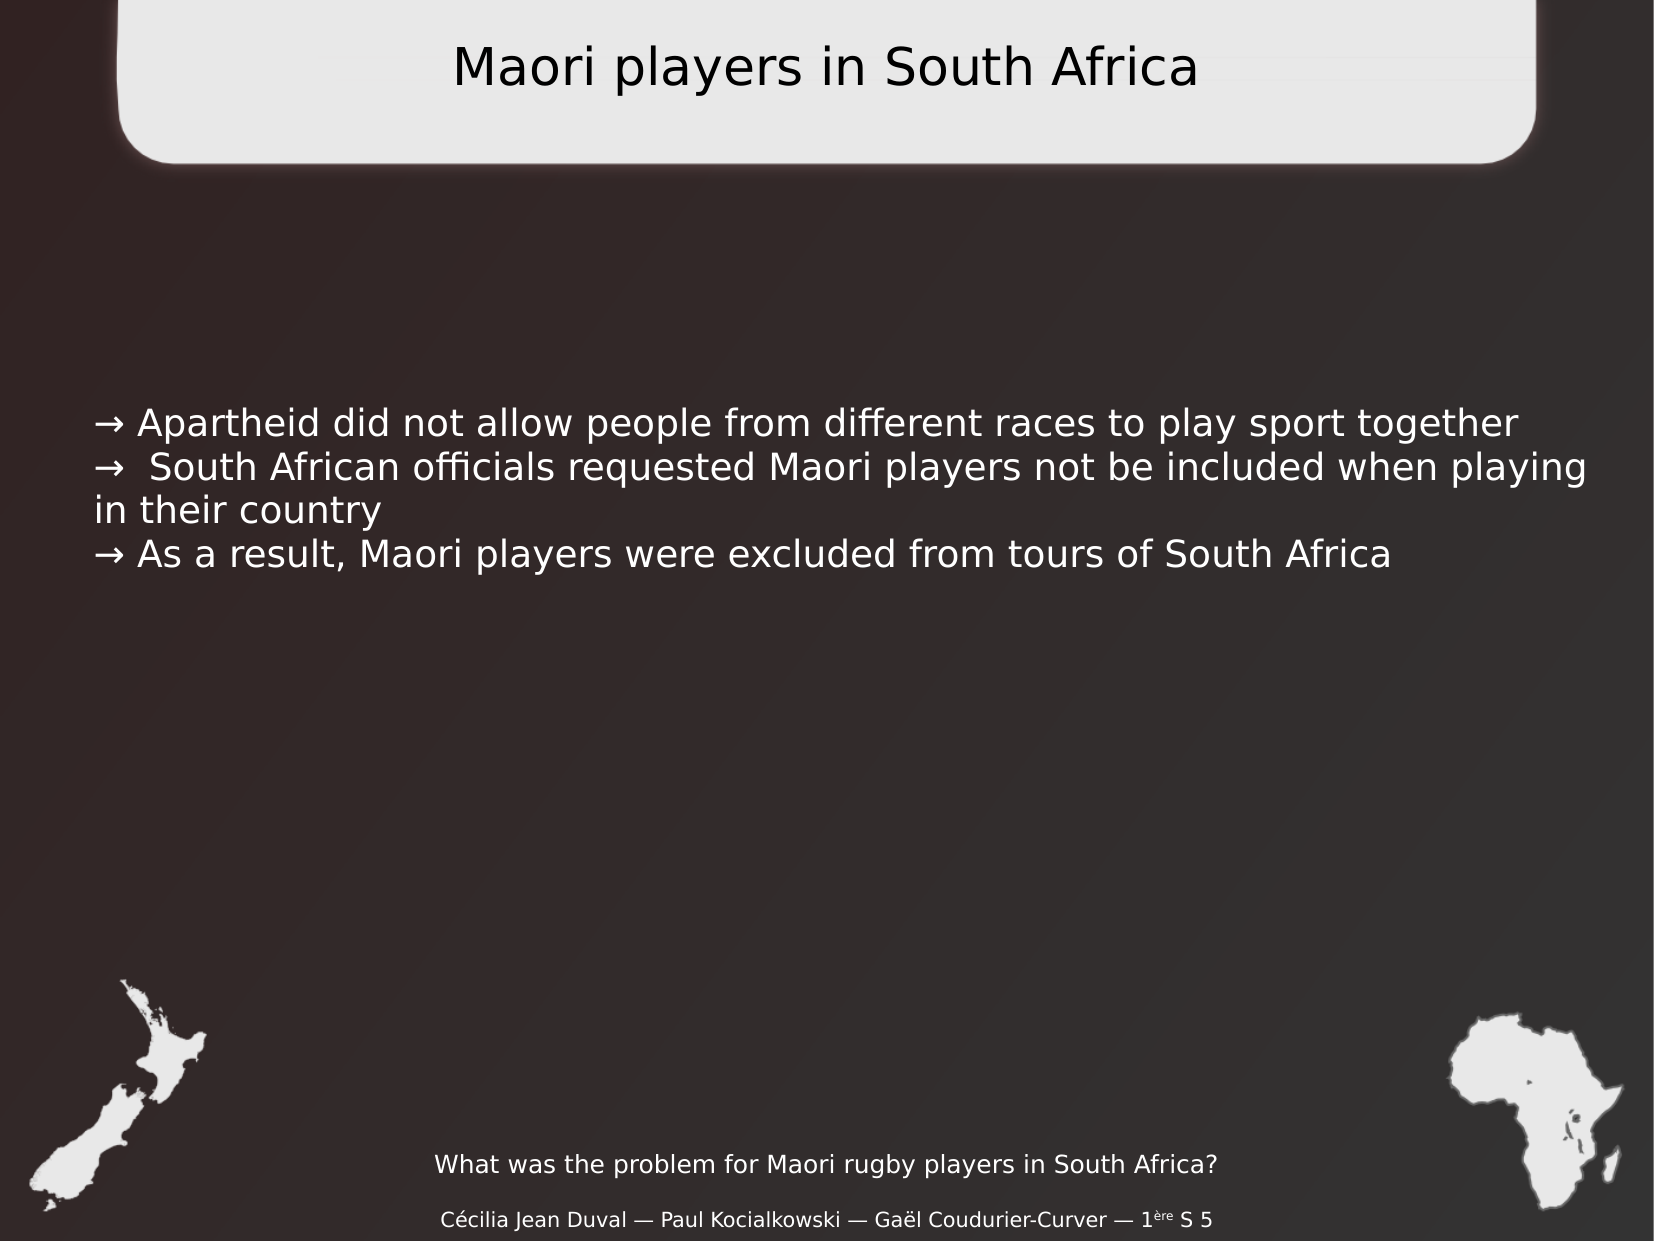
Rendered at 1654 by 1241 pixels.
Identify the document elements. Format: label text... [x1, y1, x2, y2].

picture [0, 0, 1654, 1241]
text_box What was the problem for Maori rugby players in South Africa? Cécilia Jean Duval — Paul Kocialkowski — Gaël Coudurier-Curver — 1ère S 5 [147, 1142, 1506, 1241]
text_box Maori players in South Africa [147, 29, 1506, 105]
text_box → Apartheid did not allow people from different races to play sport together → South African officials requested Maori players not be included when playing in their country → As a result, Maori players were excluded from tours of South Africa [78, 394, 1615, 584]
